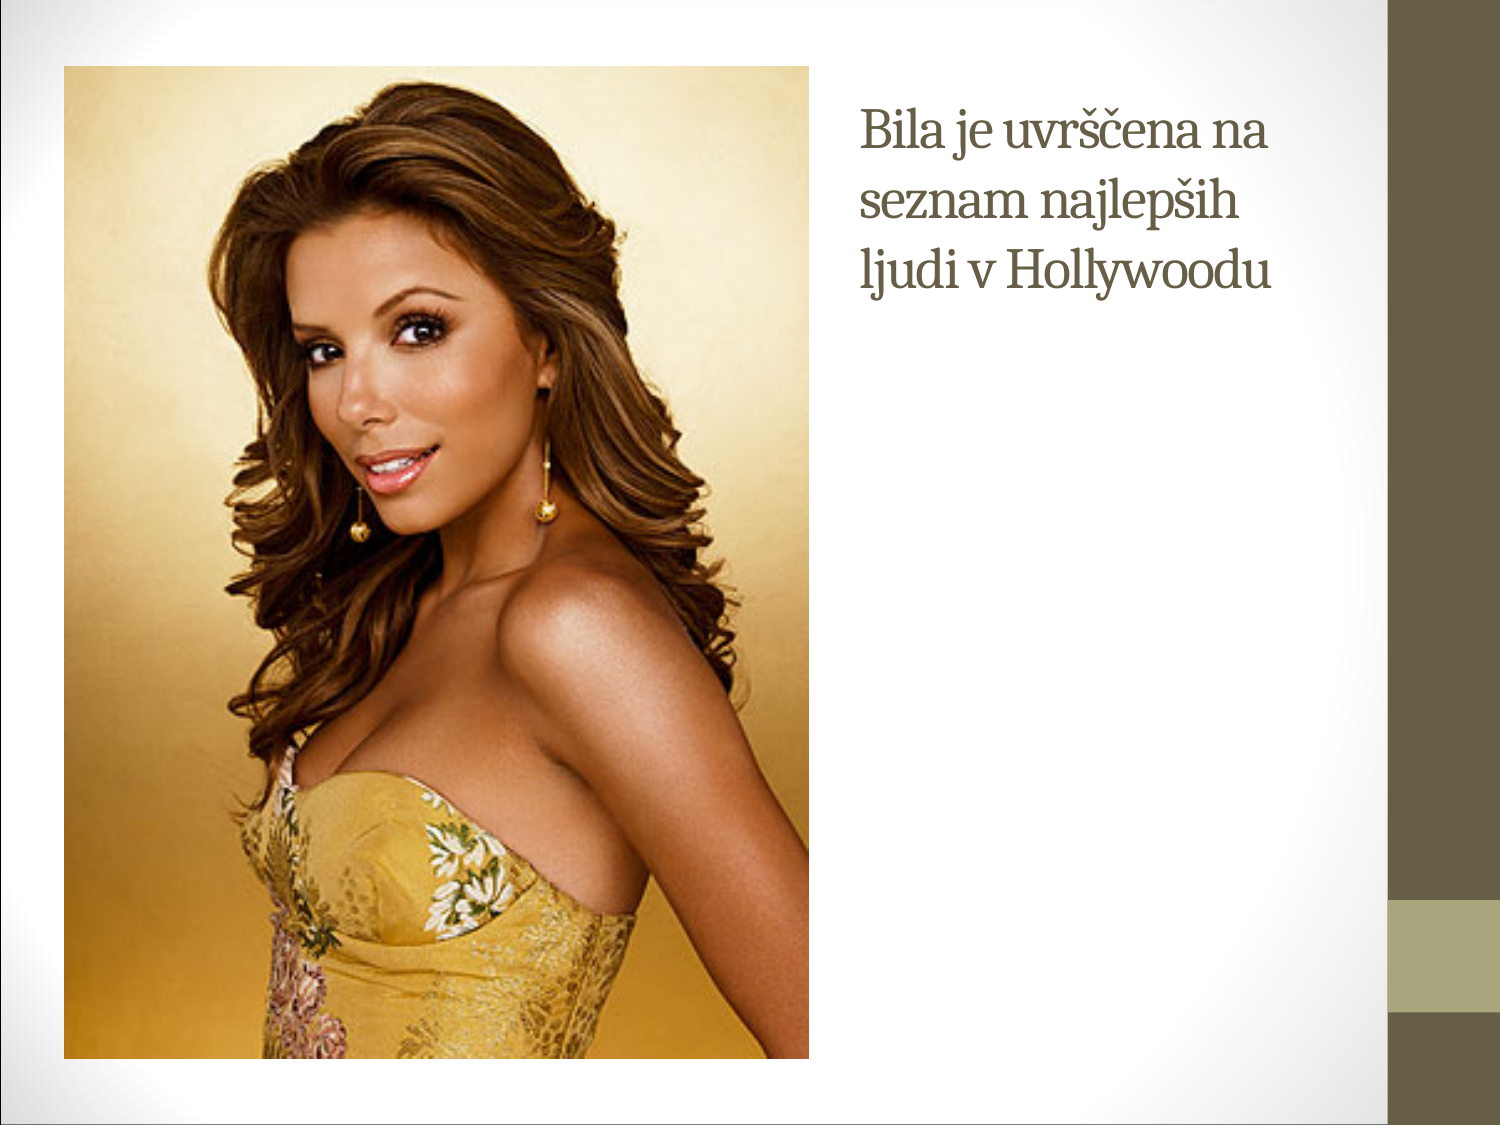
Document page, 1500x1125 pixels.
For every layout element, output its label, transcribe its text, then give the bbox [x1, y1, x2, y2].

title Bila je uvrščena na seznam najlepših ljudi v Hollywoodu [844, 101, 1314, 290]
picture [0, 0, 1387, 1125]
